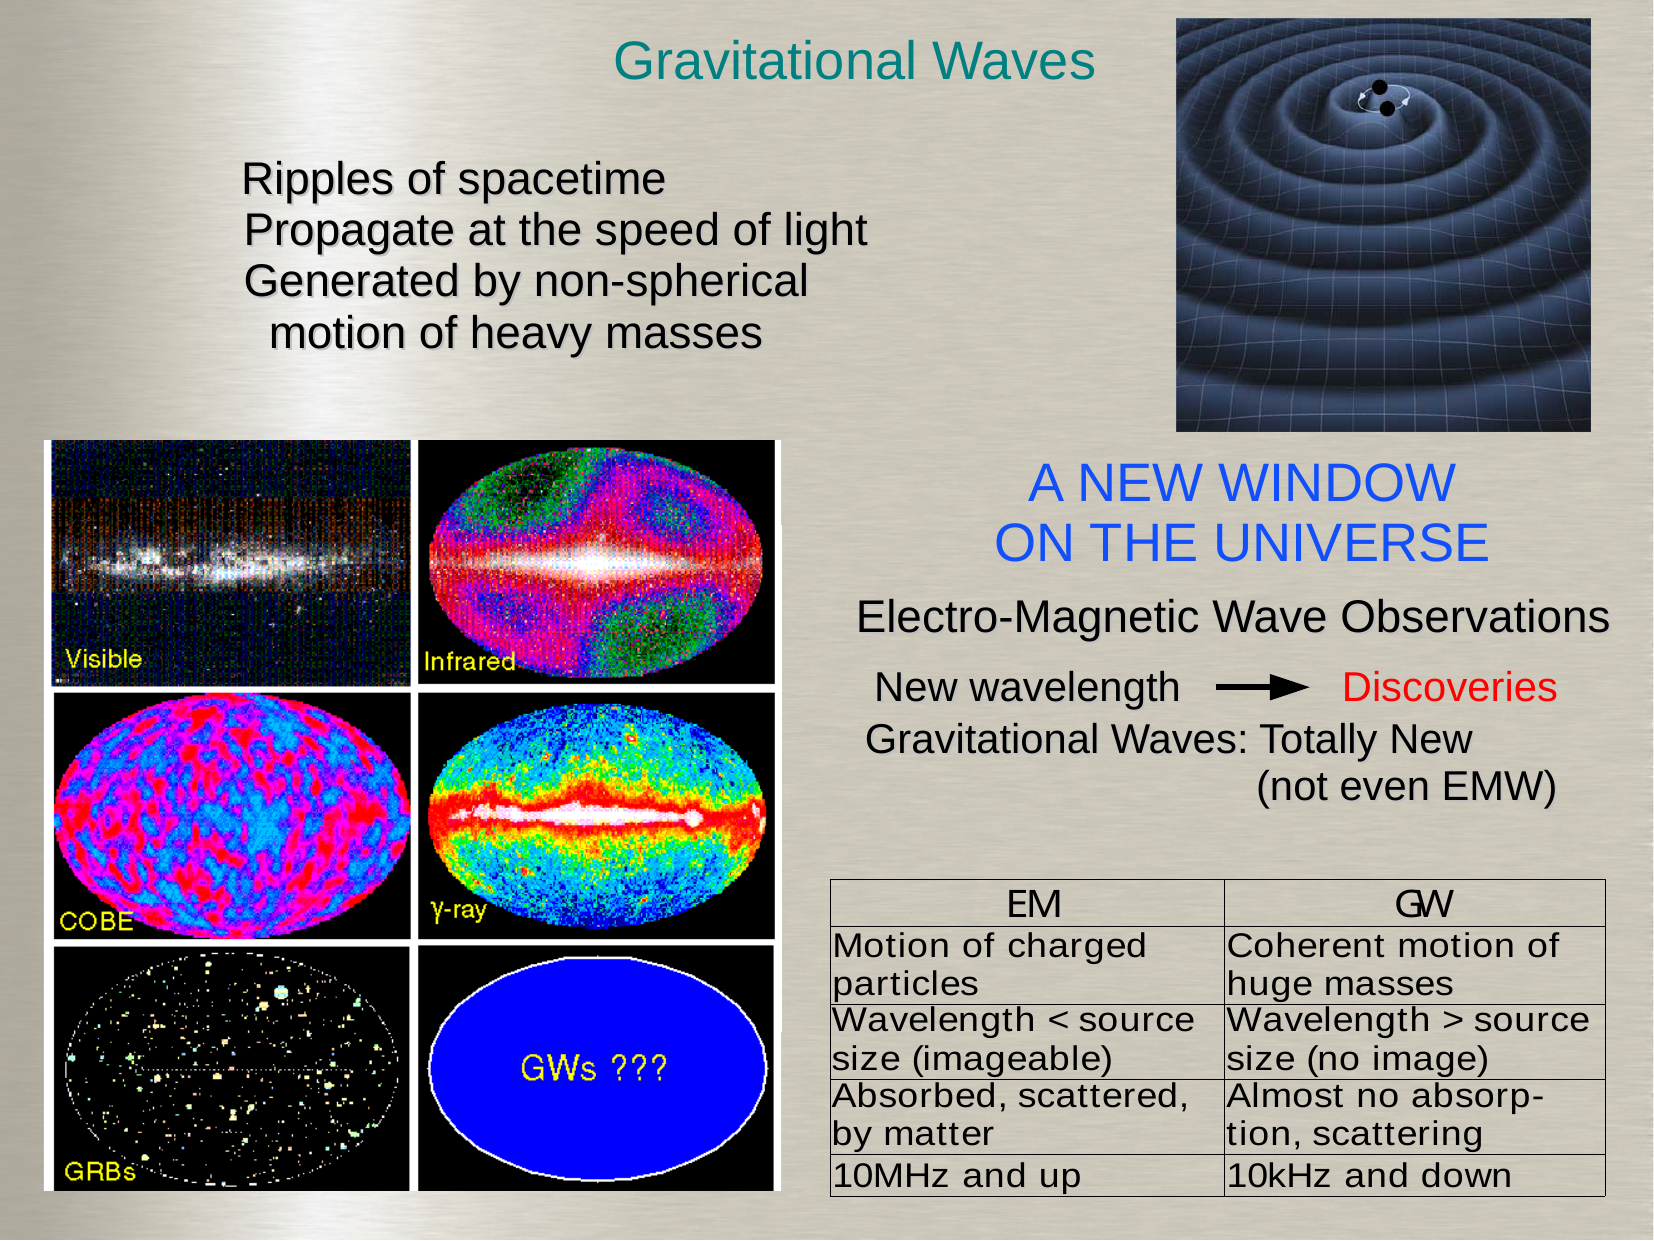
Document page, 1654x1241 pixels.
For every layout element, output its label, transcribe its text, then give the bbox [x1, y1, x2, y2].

text_box Ripples of spacetime Propagate at the speed of light Generated by non-spherical motion of heavy masses [216, 145, 888, 366]
chart [828, 877, 1608, 1199]
text_box Electro-Magnetic Wave Observations [841, 583, 1612, 650]
text_box New wavelength Discoveries [859, 656, 1574, 718]
text_box Gravitational Waves: Totally New (not even EMW) [850, 708, 1573, 817]
picture [0, 0, 1654, 1240]
text_box Gravitational Waves [598, 23, 1103, 99]
title A NEW WINDOW ON THE UNIVERSE [932, 435, 1554, 582]
